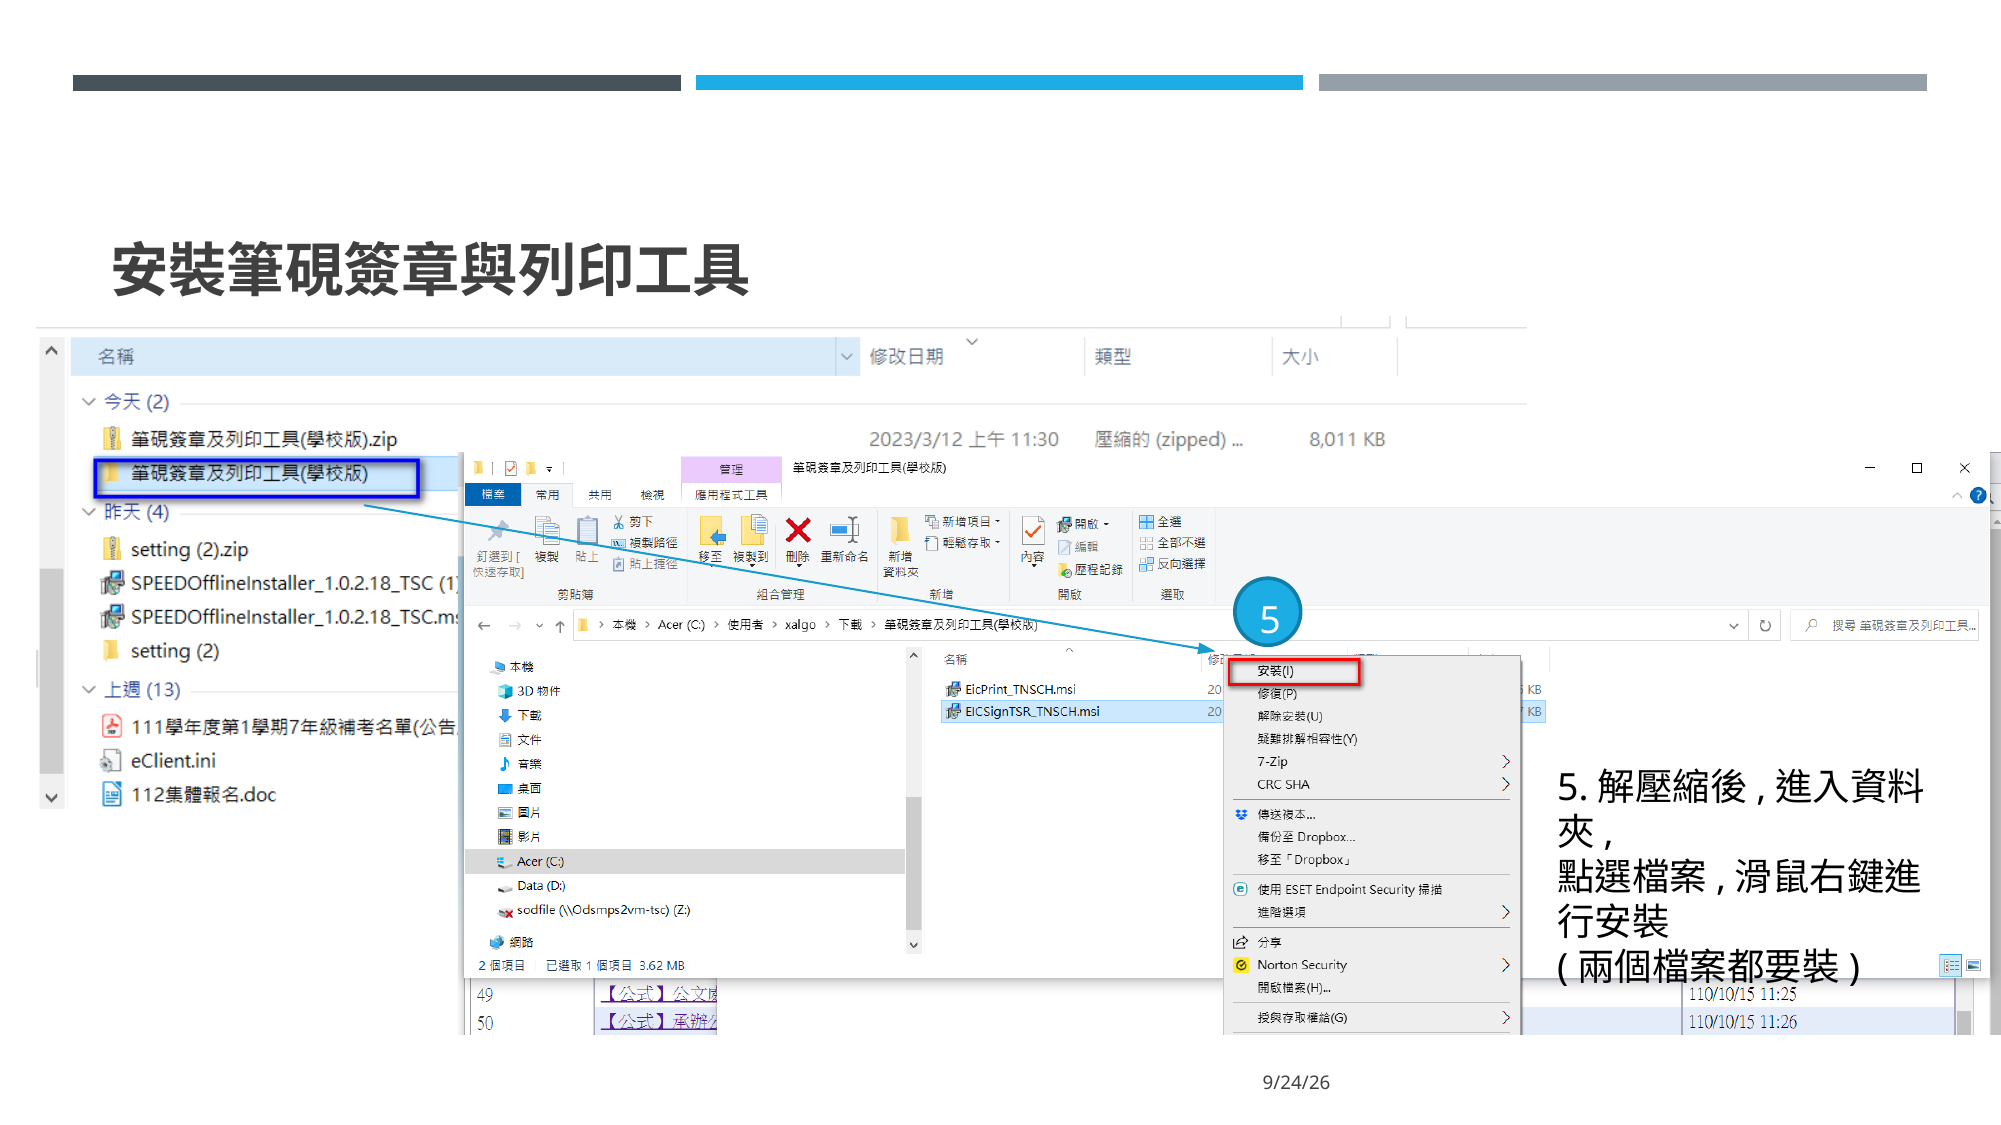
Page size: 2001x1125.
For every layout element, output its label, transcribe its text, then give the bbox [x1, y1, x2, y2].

text_box 5 [1234, 578, 1301, 646]
text_box 5.解壓縮後,進入資料夾, 點選檔案,滑鼠右鍵進行安裝 (兩個檔案都要裝) [1542, 755, 1953, 996]
text_box 3/13/23 [1247, 1053, 1715, 1114]
title 安裝筆硯簽章與列印工具 [95, 115, 1905, 311]
picture [36, 316, 2001, 1035]
